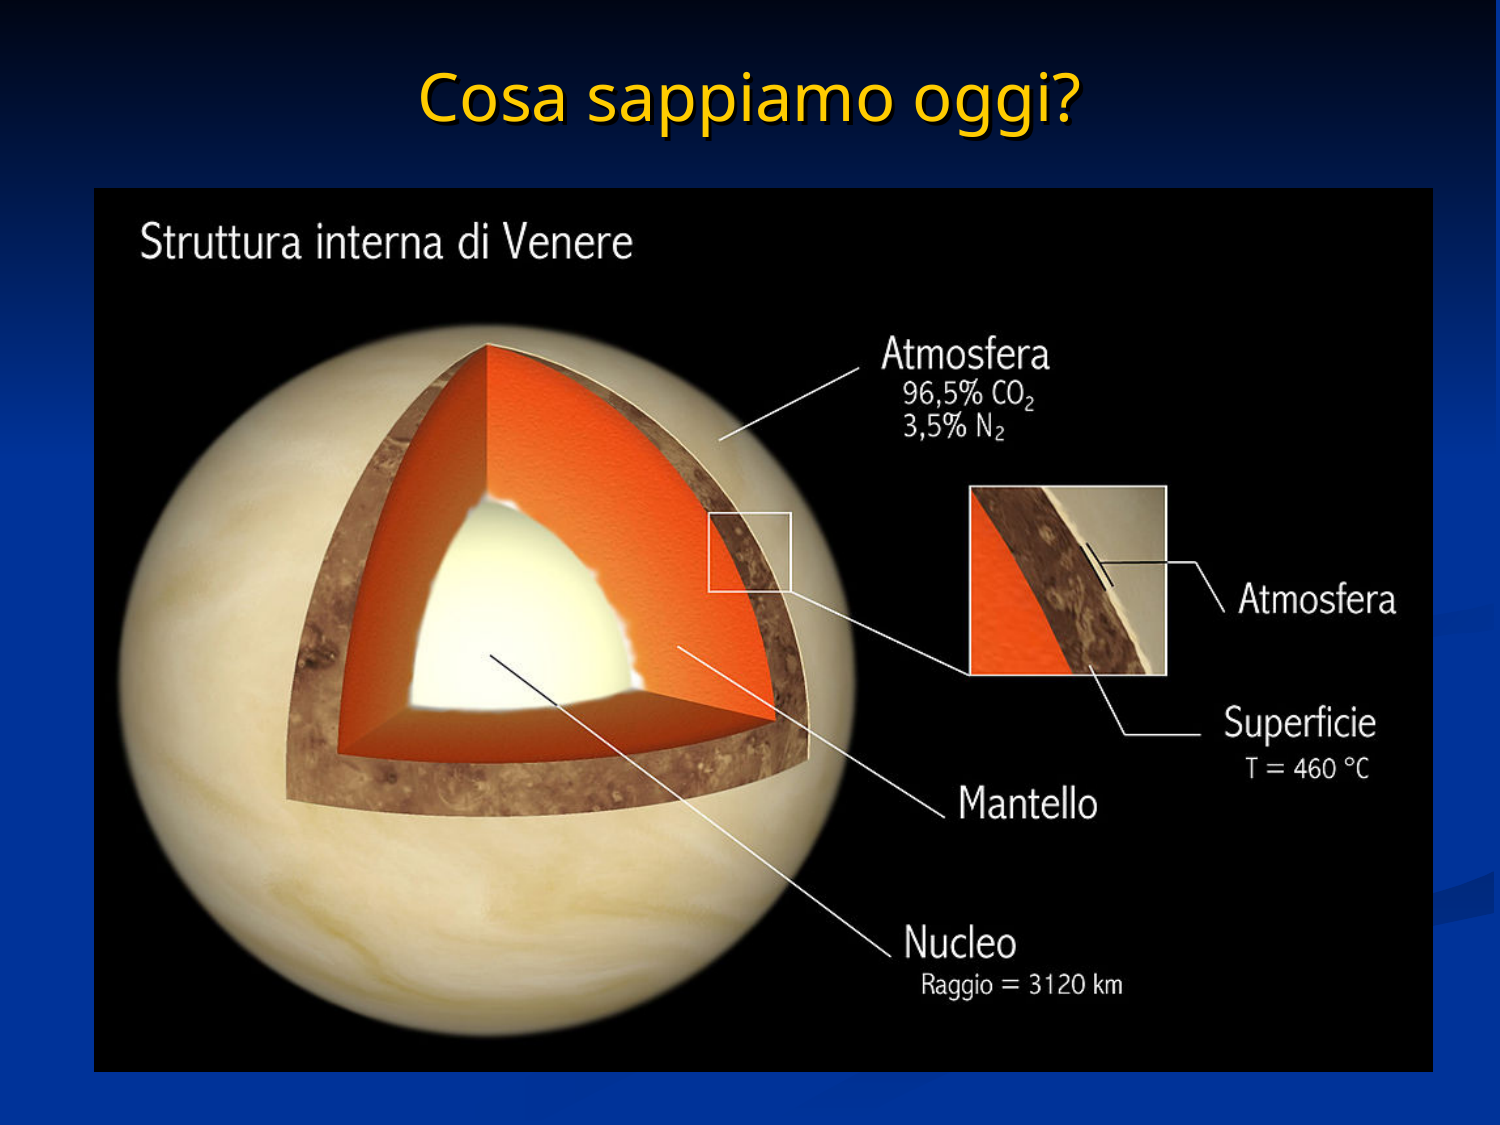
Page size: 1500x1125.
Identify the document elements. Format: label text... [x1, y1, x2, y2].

picture [94, 188, 1433, 1072]
text_box Cosa sappiamo oggi? [35, 47, 1465, 154]
